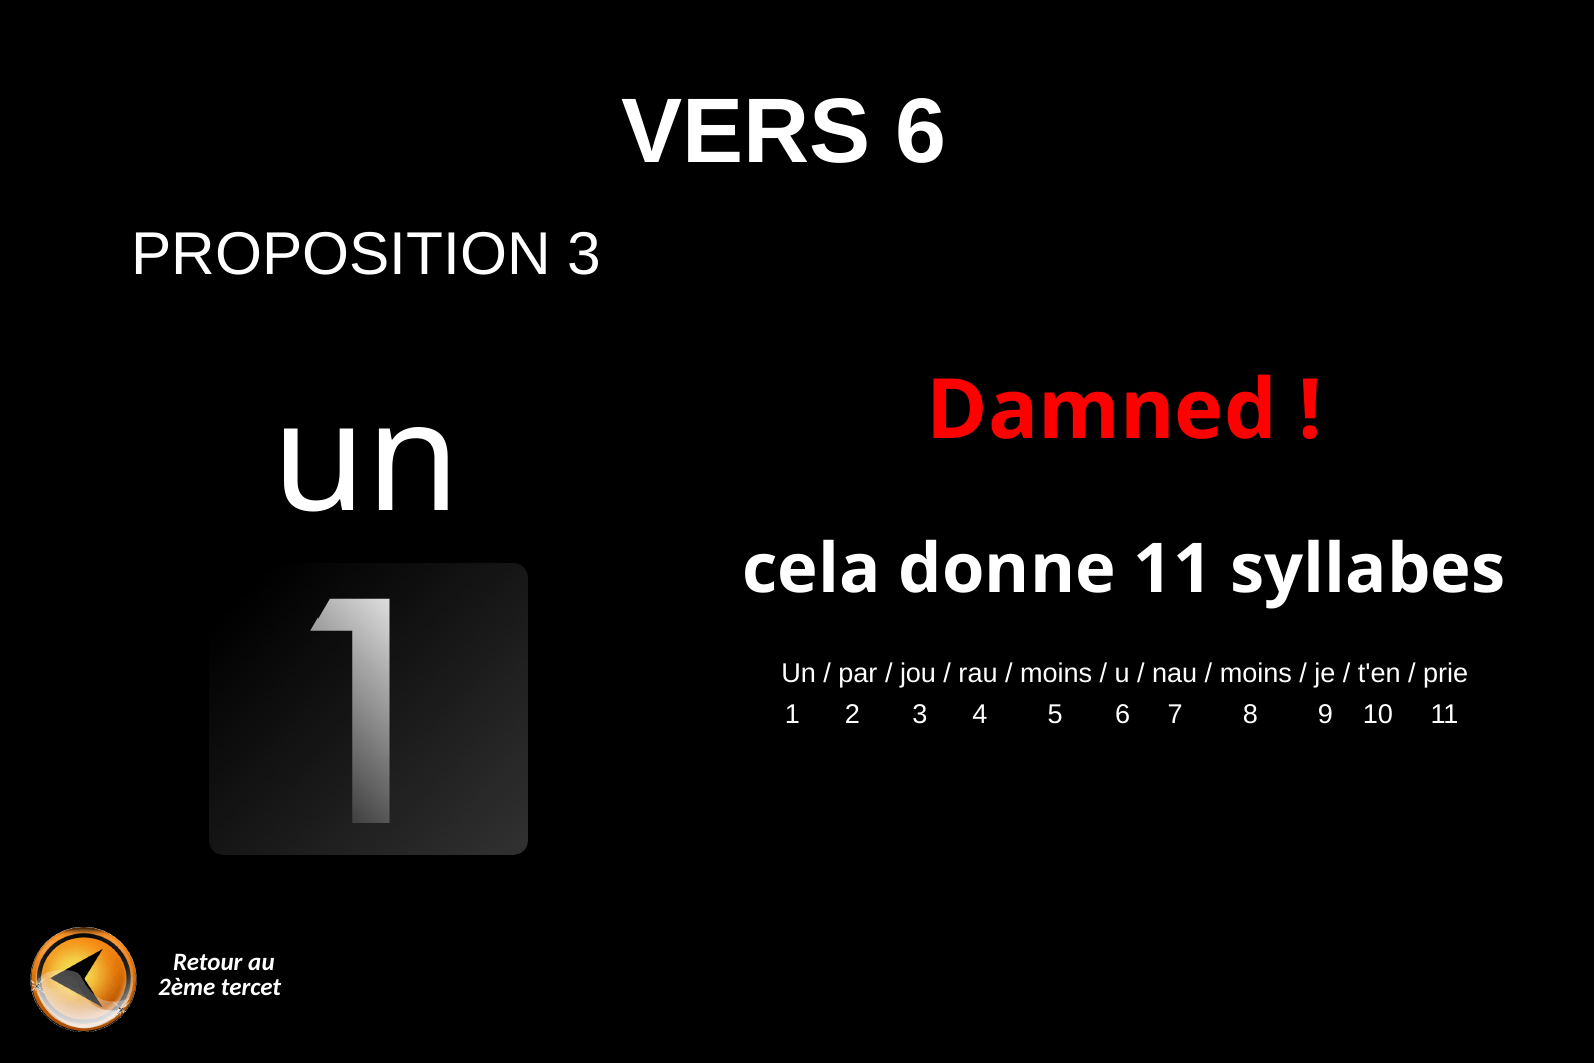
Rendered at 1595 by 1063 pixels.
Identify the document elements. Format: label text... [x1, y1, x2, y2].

title VERS 6 [79, 42, 1515, 207]
text_box Retour au 2ème tercet [138, 944, 308, 1010]
list Damned ! cela donne 11 syllabes Un / par / jou / rau / moins / u / nau / moins / je / t'en / prie 1 2 3 4 5 6 7 8 9 10 11 [683, 207, 1566, 997]
list PROPOSITION 3 un [31, 129, 687, 832]
picture [206, 560, 532, 857]
picture [29, 925, 138, 1034]
